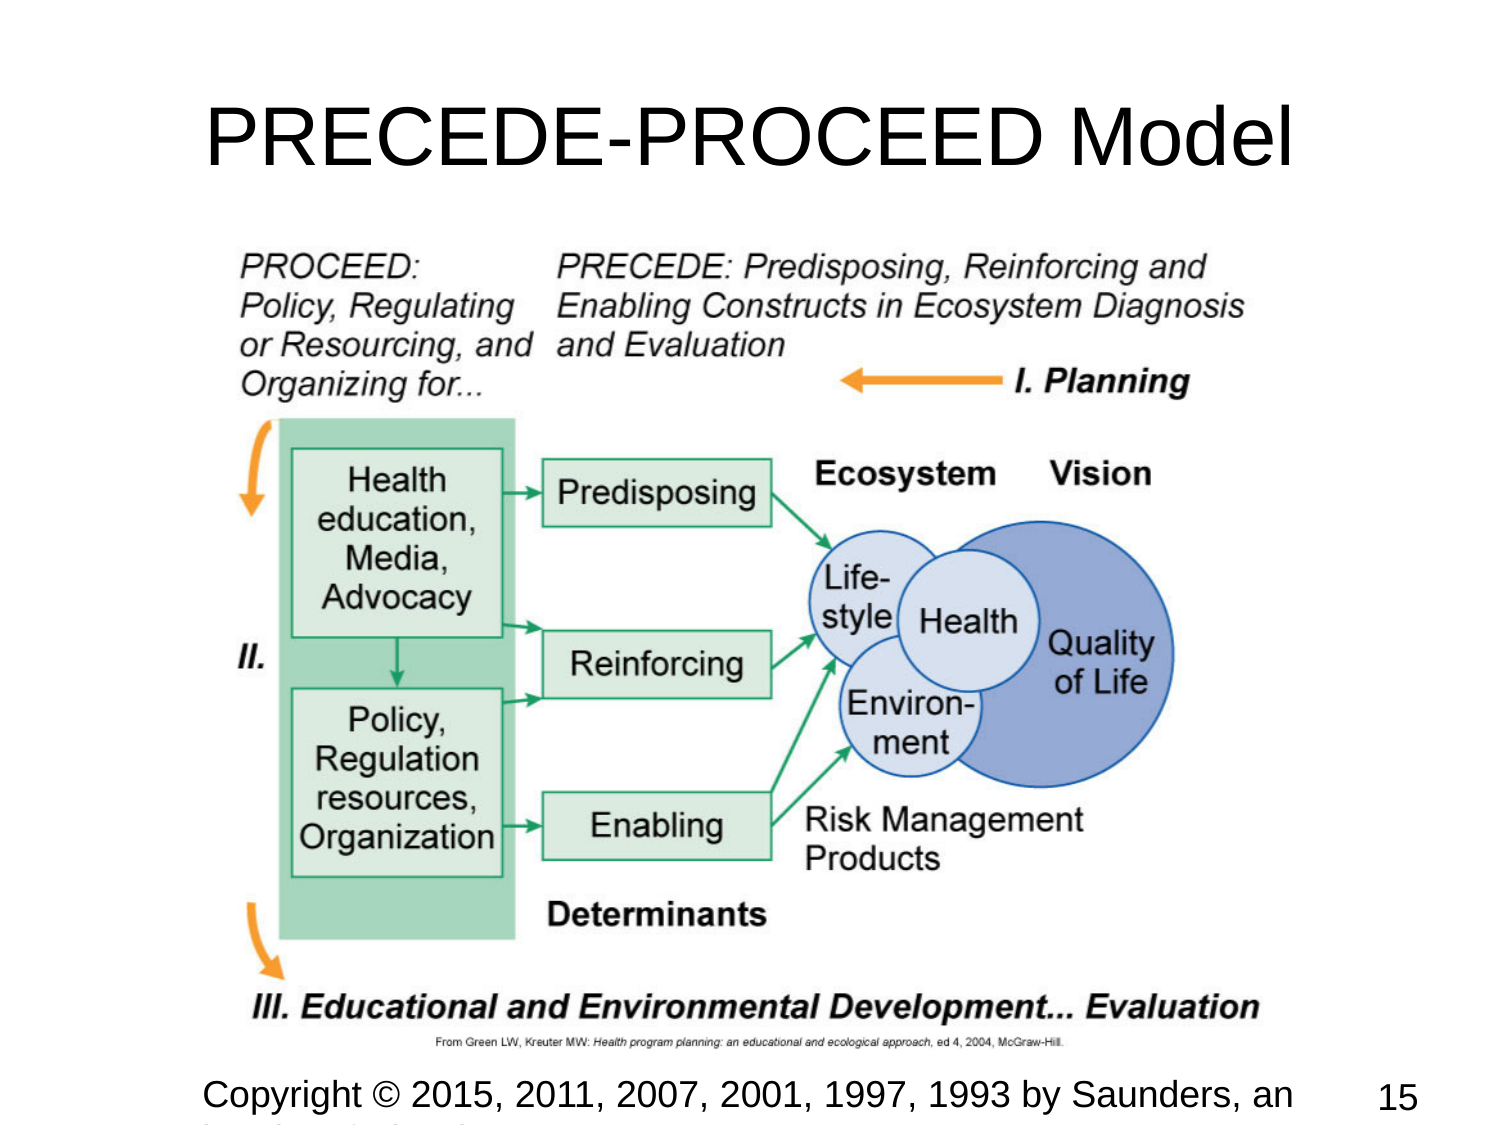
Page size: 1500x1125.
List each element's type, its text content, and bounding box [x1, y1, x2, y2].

title PRECEDE-PROCEED Model [112, 75, 1388, 250]
footer Copyright © 2015, 2011, 2007, 2001, 1997, 1993 by Saunders, an imprint of Elsevier Inc. [187, 1062, 1313, 1125]
picture [236, 246, 1264, 1050]
slide_number <number> [1362, 1065, 1463, 1125]
